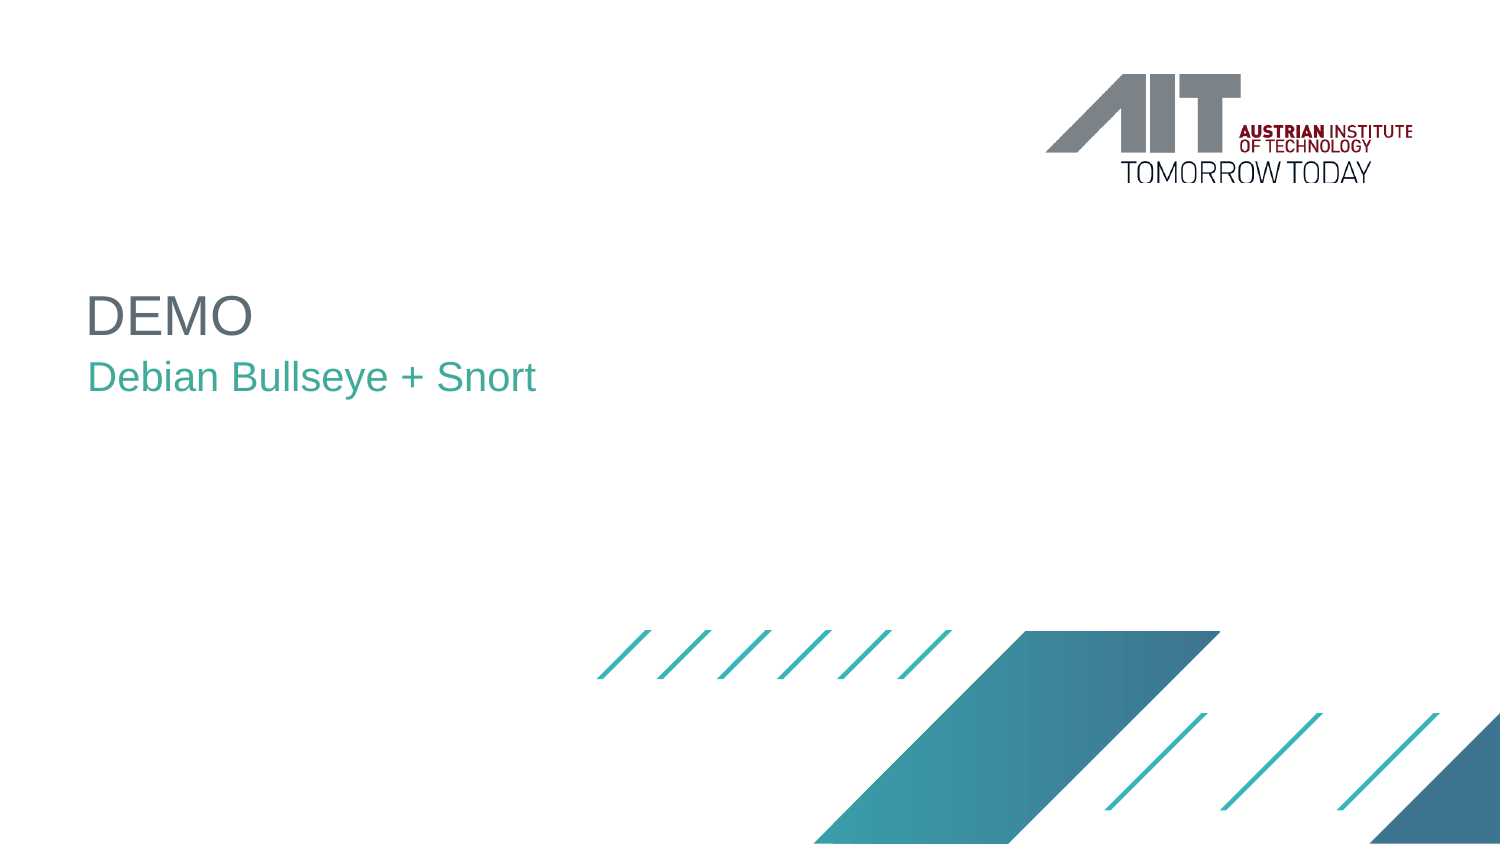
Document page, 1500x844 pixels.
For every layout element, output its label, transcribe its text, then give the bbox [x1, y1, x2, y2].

title Demo [85, 212, 1411, 347]
subtitle Debian Bullseye + Snort [86, 349, 1412, 497]
